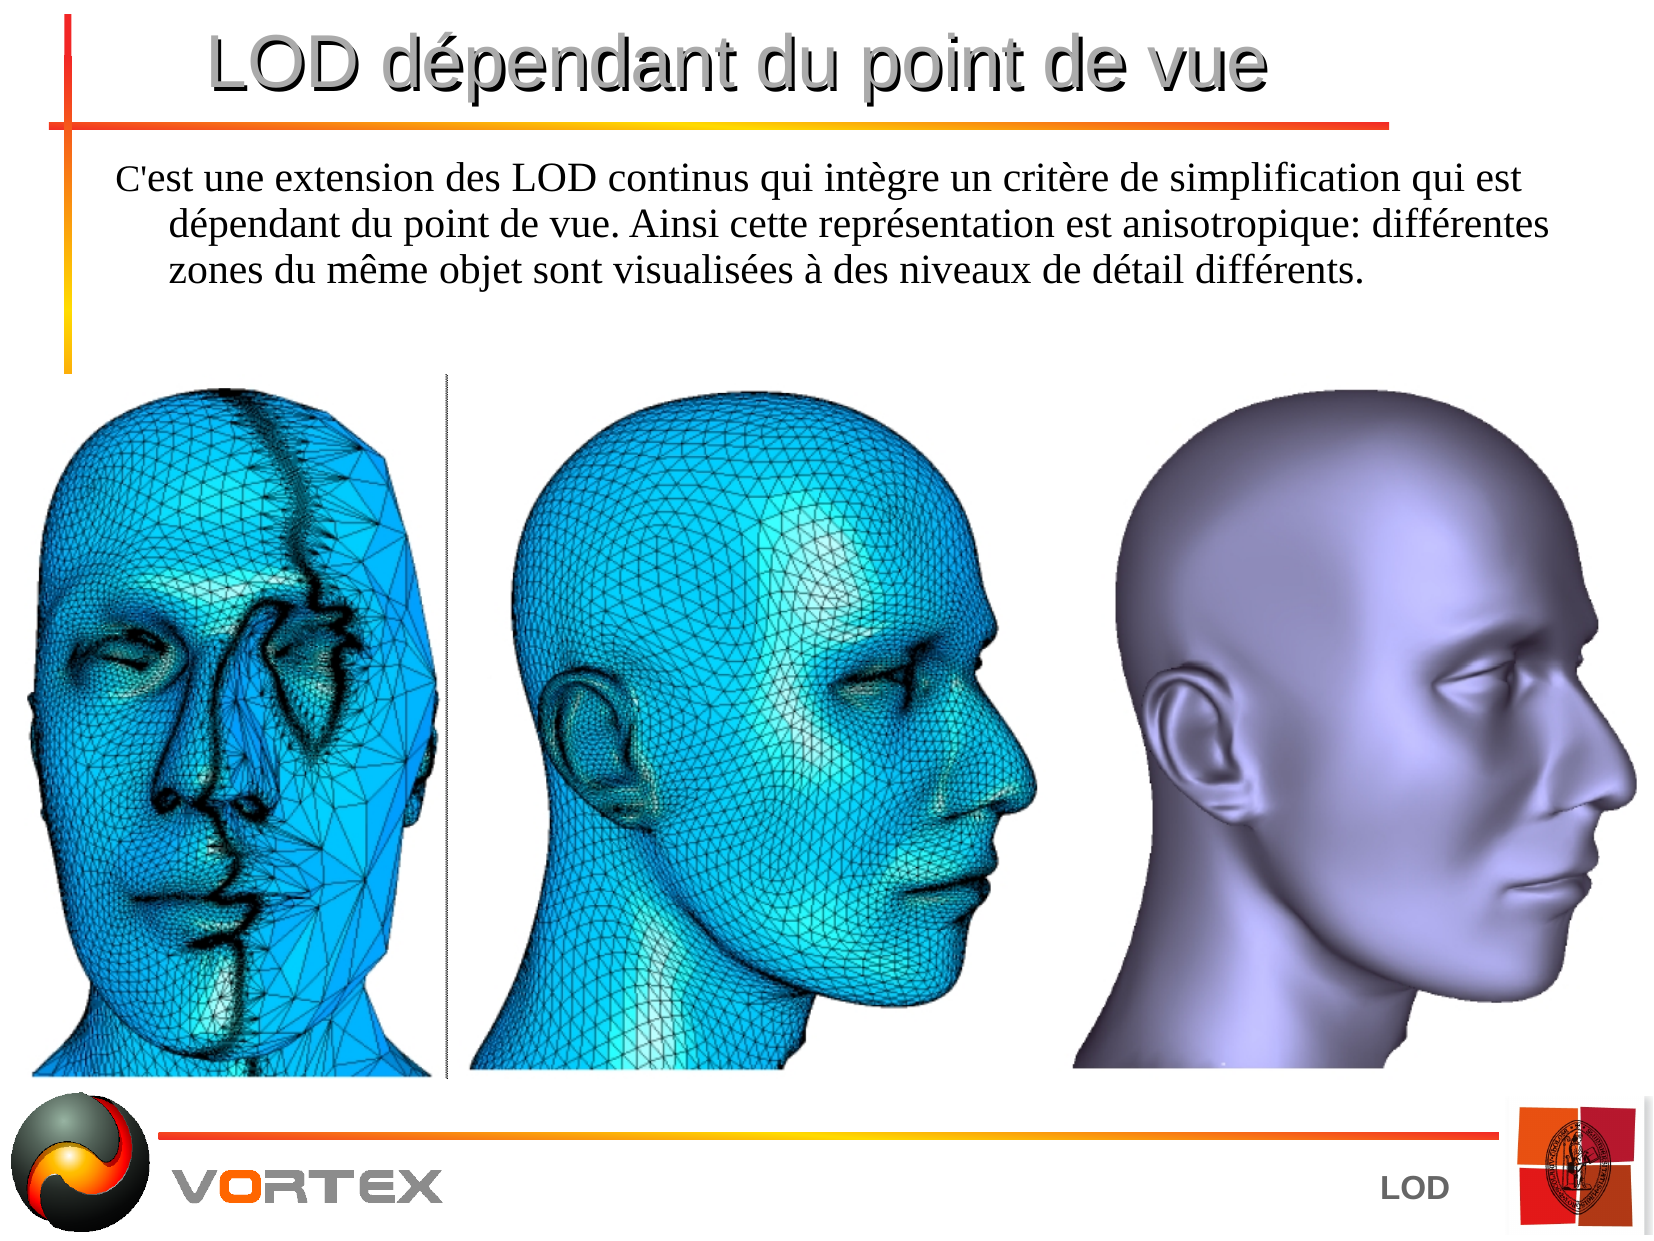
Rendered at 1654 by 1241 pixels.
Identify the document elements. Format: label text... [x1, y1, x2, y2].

picture [457, 374, 1048, 1079]
picture [6, 374, 448, 1079]
picture [11, 1092, 443, 1232]
title LOD dépendant du point de vue [82, 4, 1392, 120]
picture [1056, 373, 1654, 1080]
list C'est une extension des LOD continus qui intègre un critère de simplification qui est dépendant du point de vue. Ainsi cette représentation est anisotropique: différentes zones du même objet sont visualisées à des niveaux de détail différents. [97, 153, 1571, 1109]
picture [1505, 1096, 1653, 1235]
